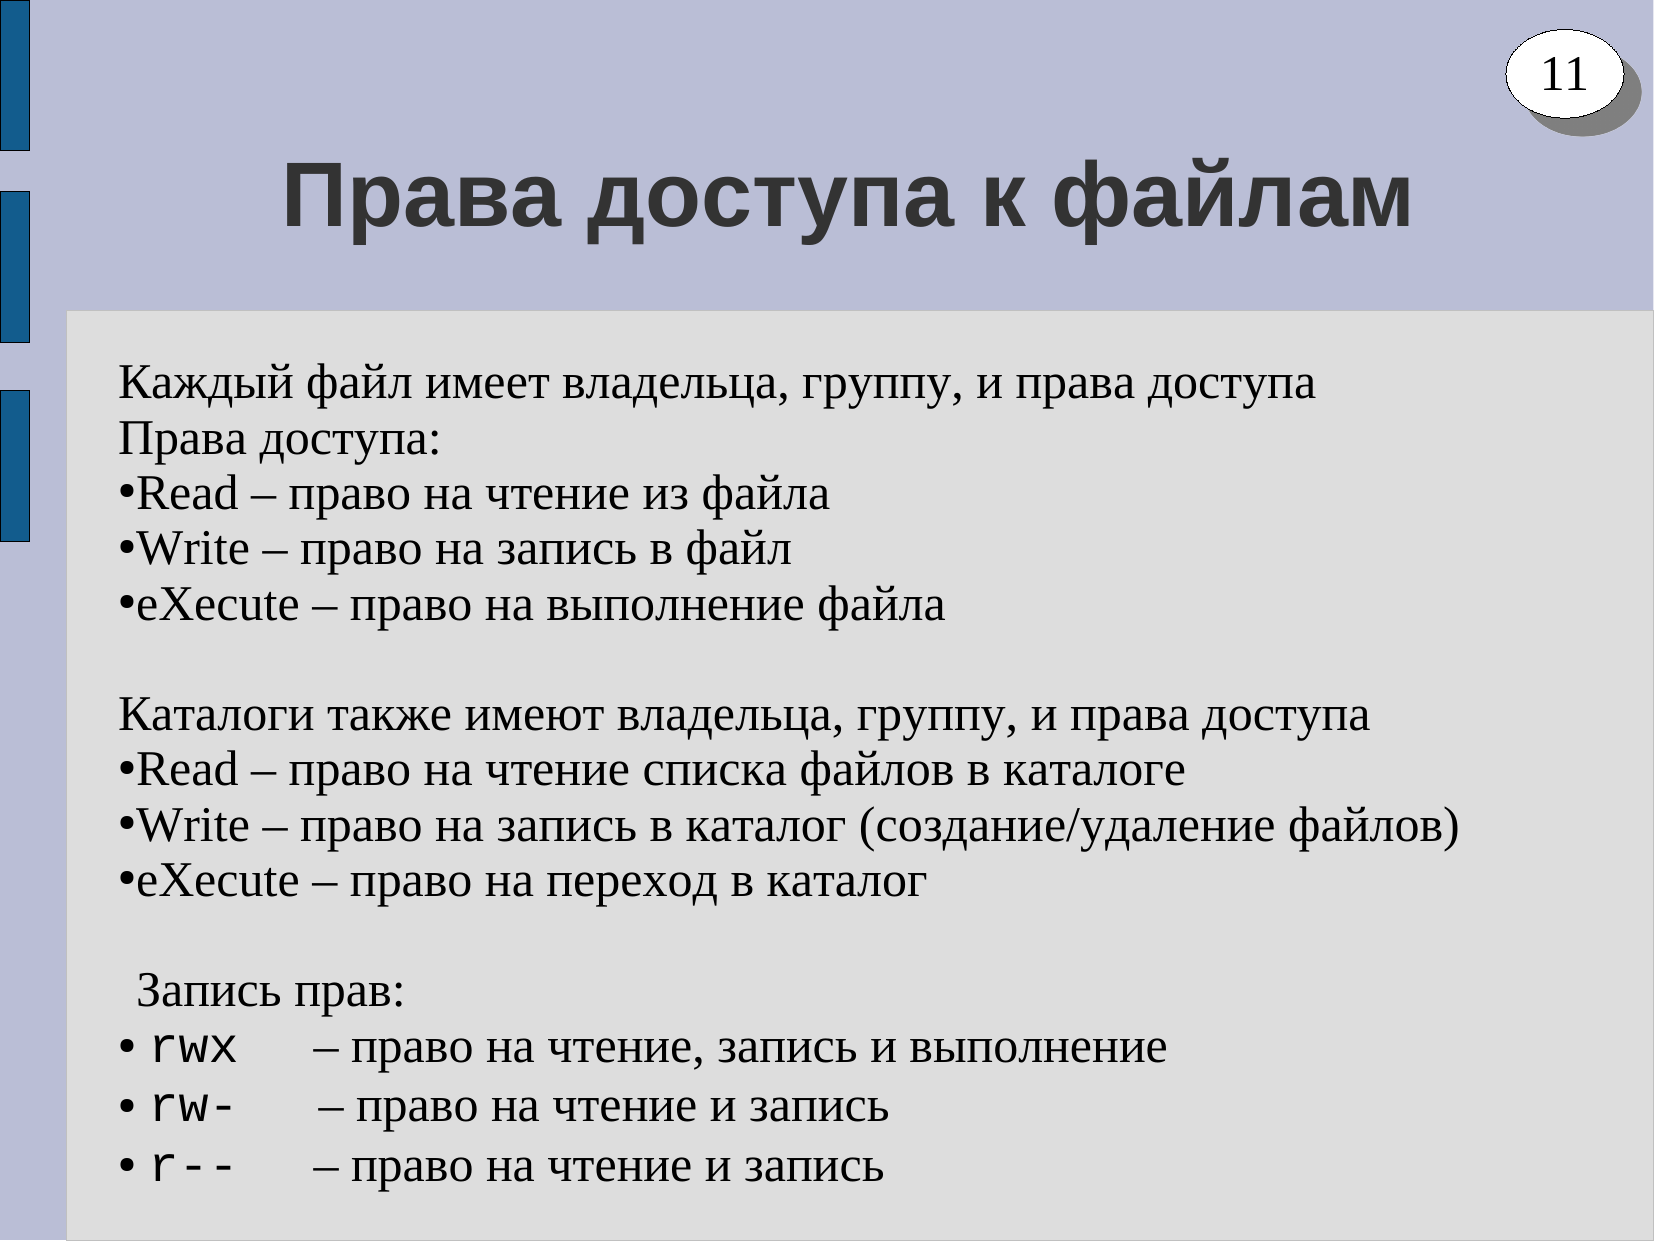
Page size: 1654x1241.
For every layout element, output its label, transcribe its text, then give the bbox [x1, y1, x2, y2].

title Права доступа к файлам [121, 91, 1534, 299]
text_box 11 [1505, 29, 1625, 119]
text_box Каждый файл имеет владельца, группу, и права доступа Права доступа: Read – право на чтение из файла Write – право на запись в файл eXecute – право на выполнение файла Каталоги также имеют владельца, группу, и права доступа Read – право на чтение списка файлов в каталоге Write – право на запись в каталог (создание/удаление файлов) eXecute – право на переход в каталог Запись прав: rwx – право на чтение, запись и выполнение rw- – право на чтение и запись r-- – право на чтение и запись [118, 354, 1461, 1241]
